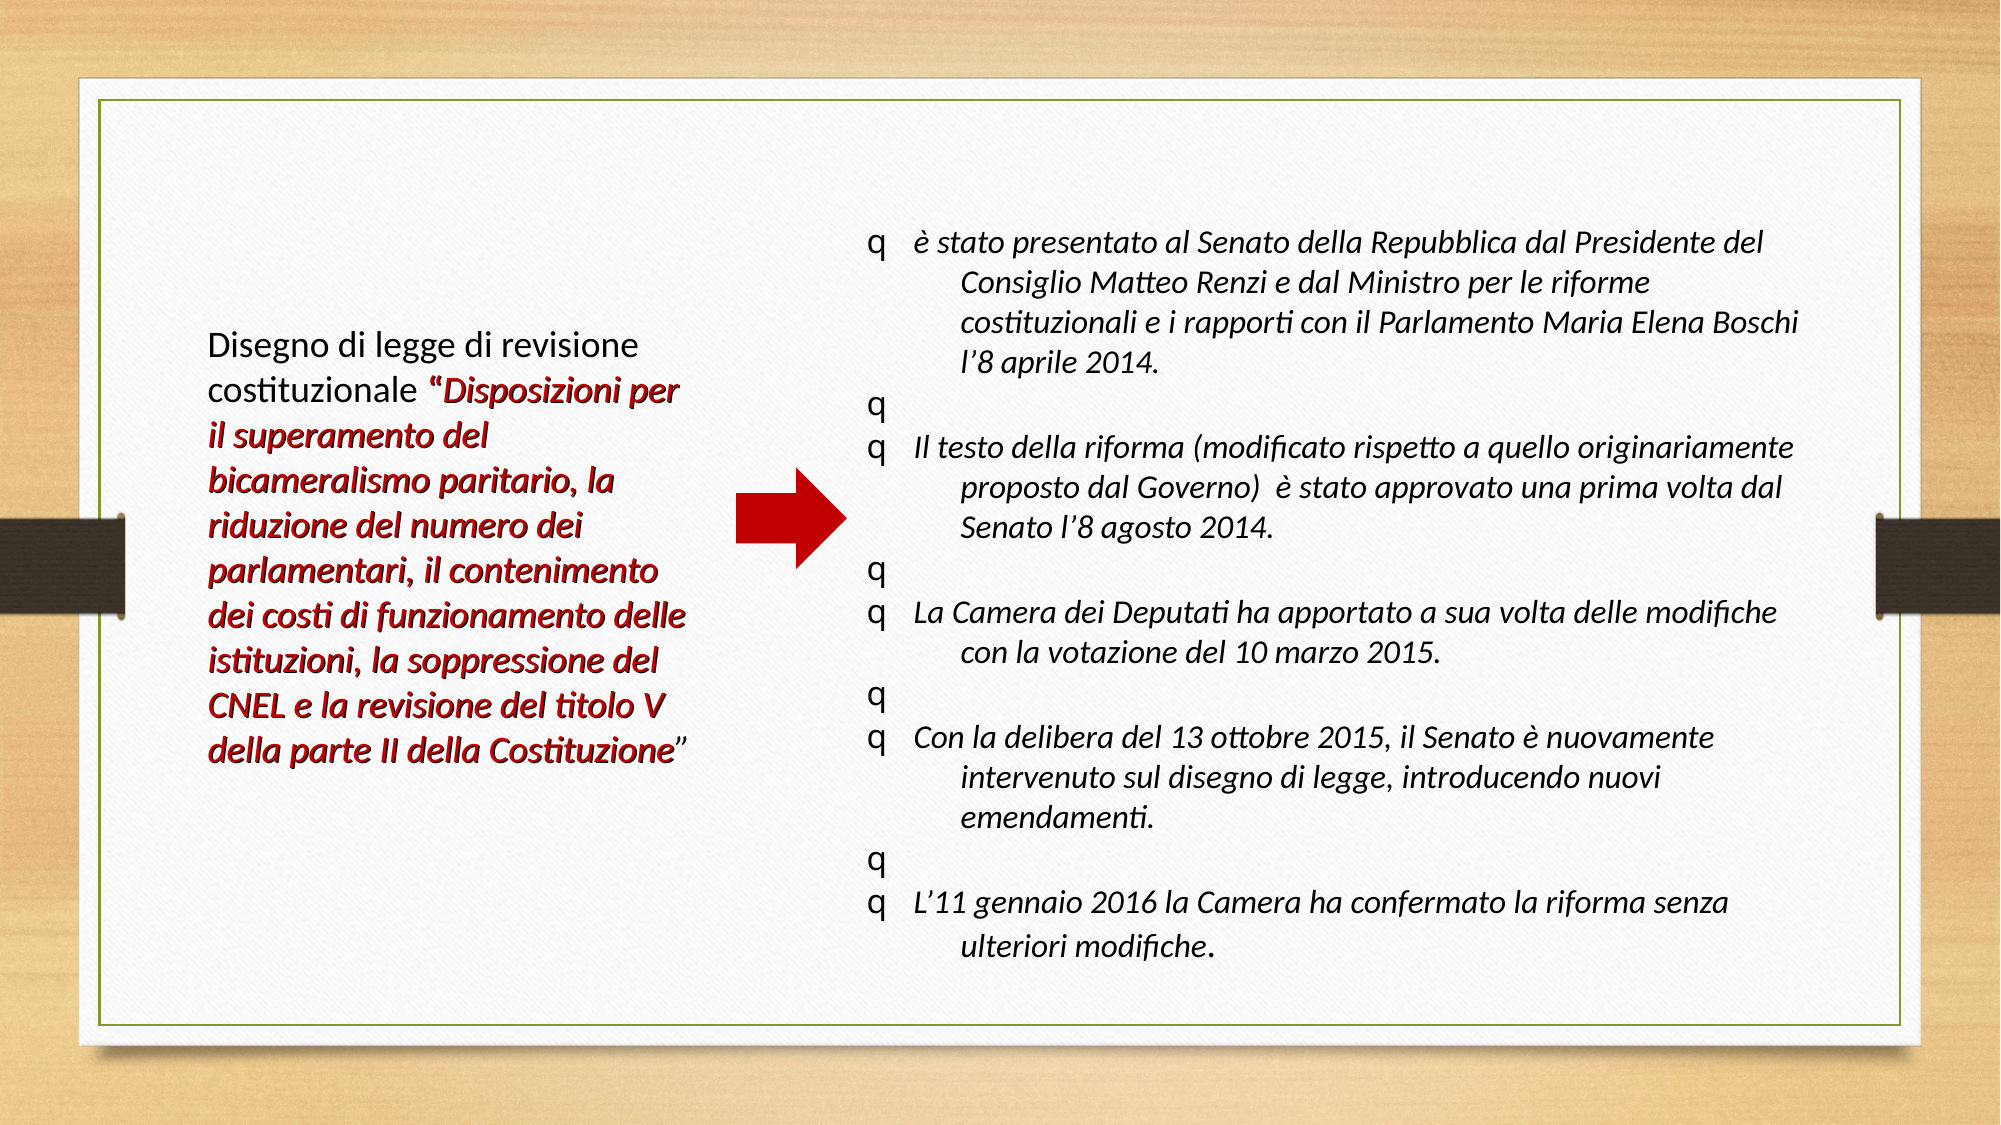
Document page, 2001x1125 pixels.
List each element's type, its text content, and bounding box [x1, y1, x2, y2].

text_box [737, 469, 846, 567]
text_box è stato presentato al Senato della Repubblica dal Presidente del Consiglio Matteo Renzi e dal Ministro per le riforme costituzionali e i rapporti con il Parlamento Maria Elena Boschi l’8 aprile 2014. Il testo della riforma (modificato rispetto a quello originariamente proposto dal Governo) è stato approvato una prima volta dal Senato l’8 agosto 2014. La Camera dei Deputati ha apportato a sua volta delle modifiche con la votazione del 10 marzo 2015. Con la delibera del 13 ottobre 2015, il Senato è nuovamente intervenuto sul disegno di legge, introducendo nuovi emendamenti. L’11 gennaio 2016 la Camera ha confermato la riforma senza ulteriori modifiche. [852, 213, 1822, 973]
text_box Disegno di legge di revisione costituzionale “Disposizioni per il superamento del bicameralismo paritario, la riduzione del numero dei parlamentari, il contenimento dei costi di funzionamento delle istituzioni, la soppressione del CNEL e la revisione del titolo V della parte II della Costituzione” [193, 312, 711, 777]
